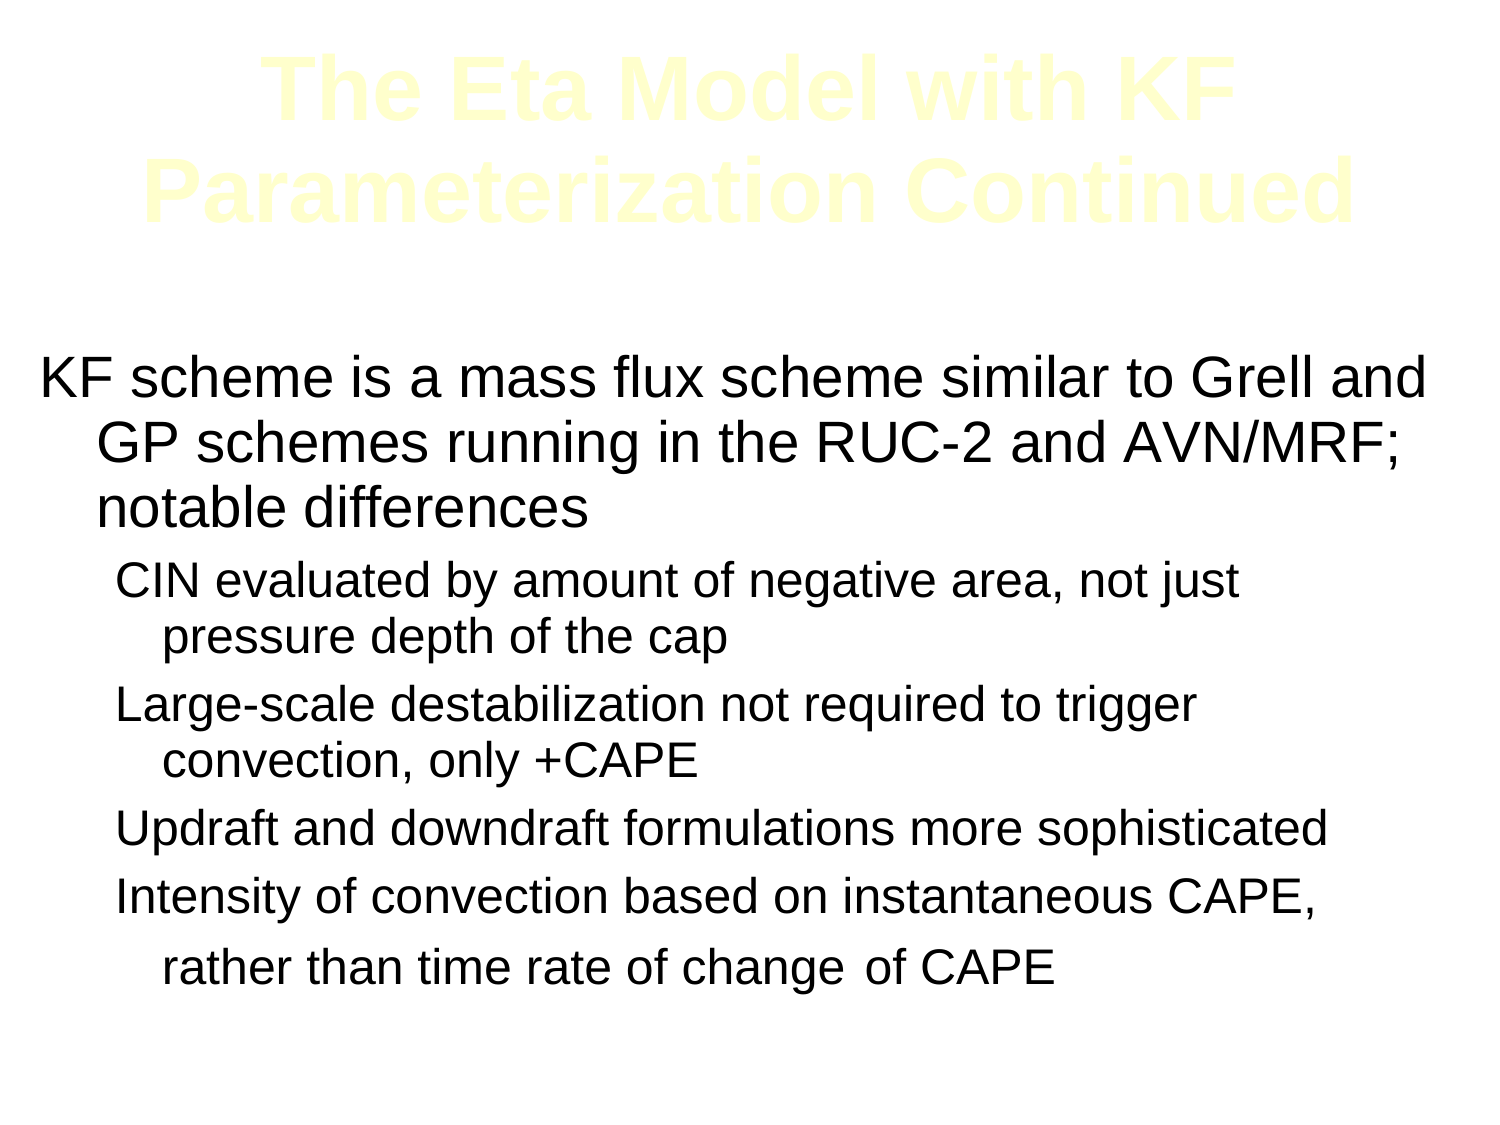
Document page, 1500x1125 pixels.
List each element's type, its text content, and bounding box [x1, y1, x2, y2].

title The Eta Model with KF Parameterization Continued [112, 14, 1388, 250]
list KF scheme is a mass flux scheme similar to Grell and GP schemes running in the RUC-2 and AVN/MRF; notable differences CIN evaluated by amount of negative area, not just pressure depth of the cap Large-scale destabilization not required to trigger convection, only +CAPE Updraft and downdraft formulations more sophisticated Intensity of convection based on instantaneous CAPE, rather than time rate of change of CAPE [24, 337, 1476, 1053]
